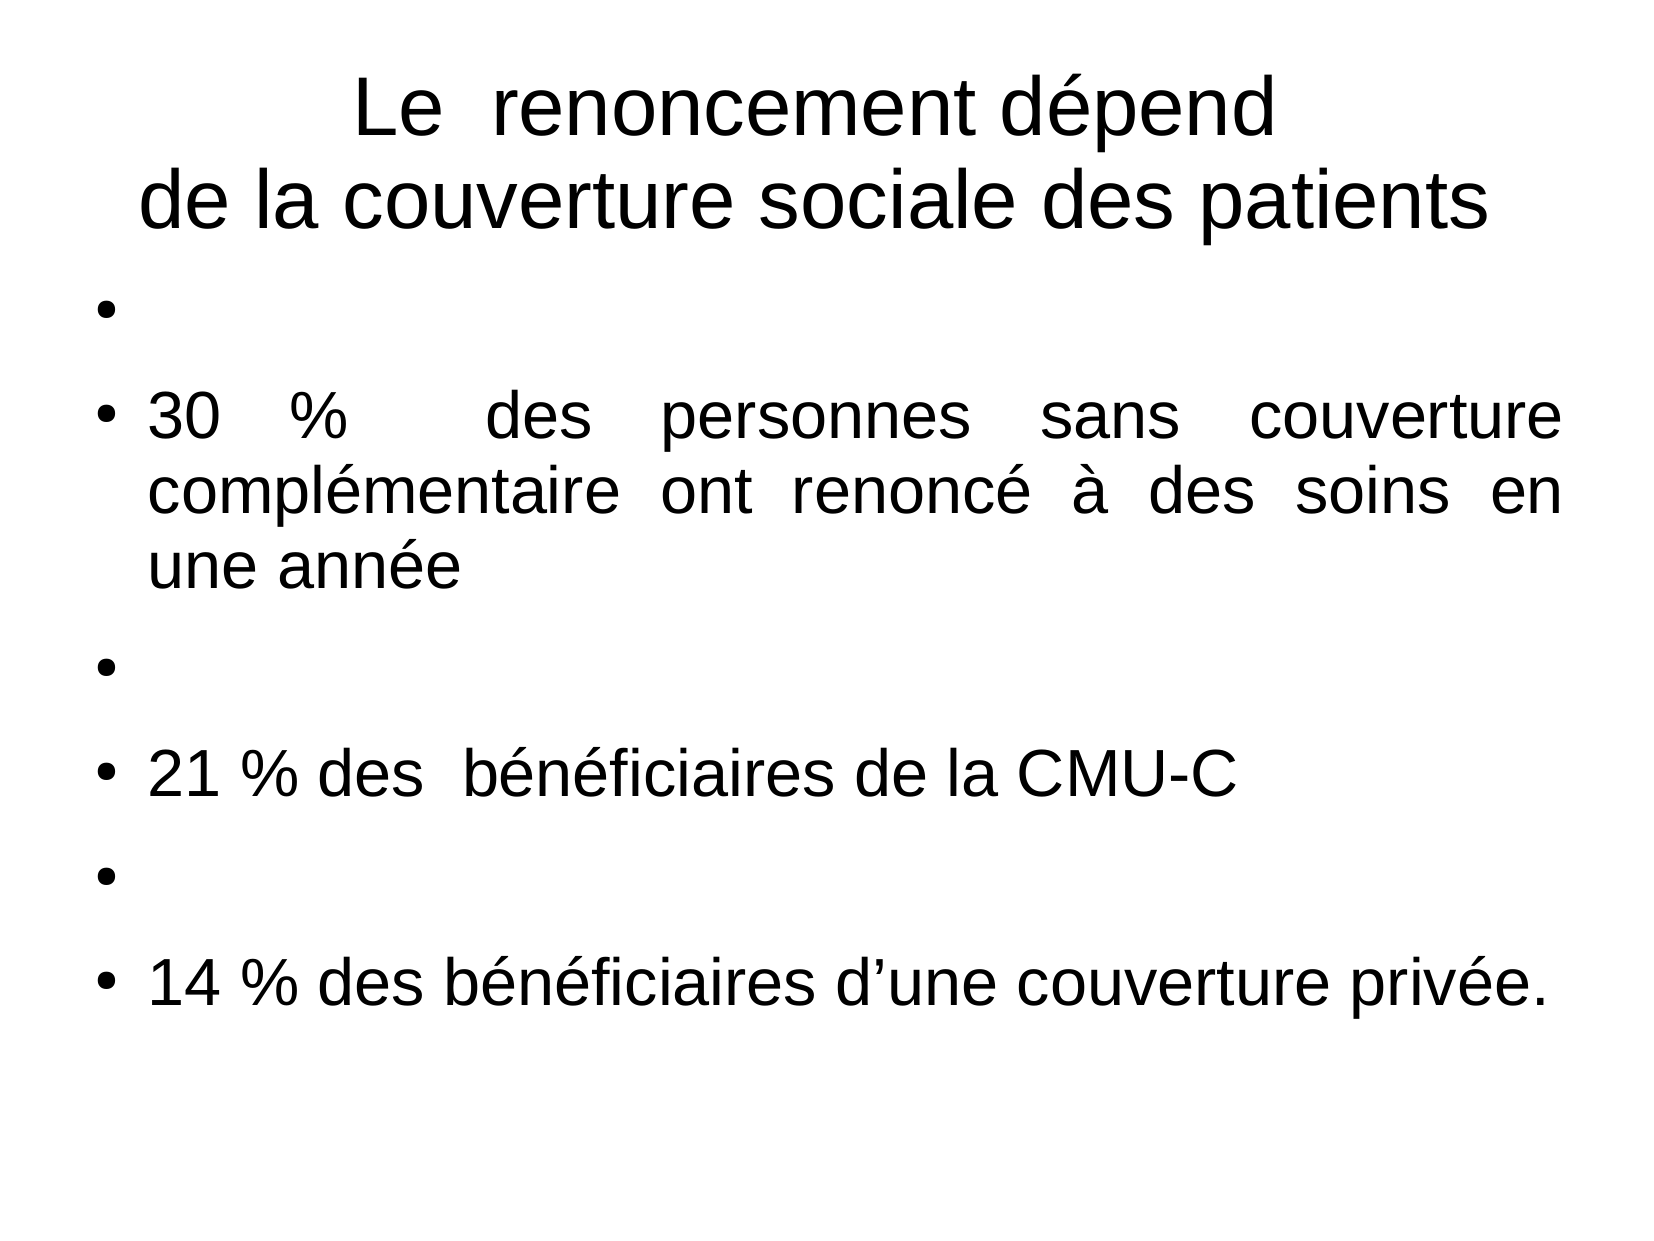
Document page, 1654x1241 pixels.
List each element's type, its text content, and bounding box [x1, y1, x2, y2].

list 30 % des personnes sans couverture complémentaire ont renoncé à des soins en une année 21 % des bénéficiaires de la CMU-C 14 % des bénéficiaires d’une couverture privée. [76, 274, 1565, 1093]
title Le renoncement dépend de la couverture sociale des patients [82, 49, 1571, 257]
